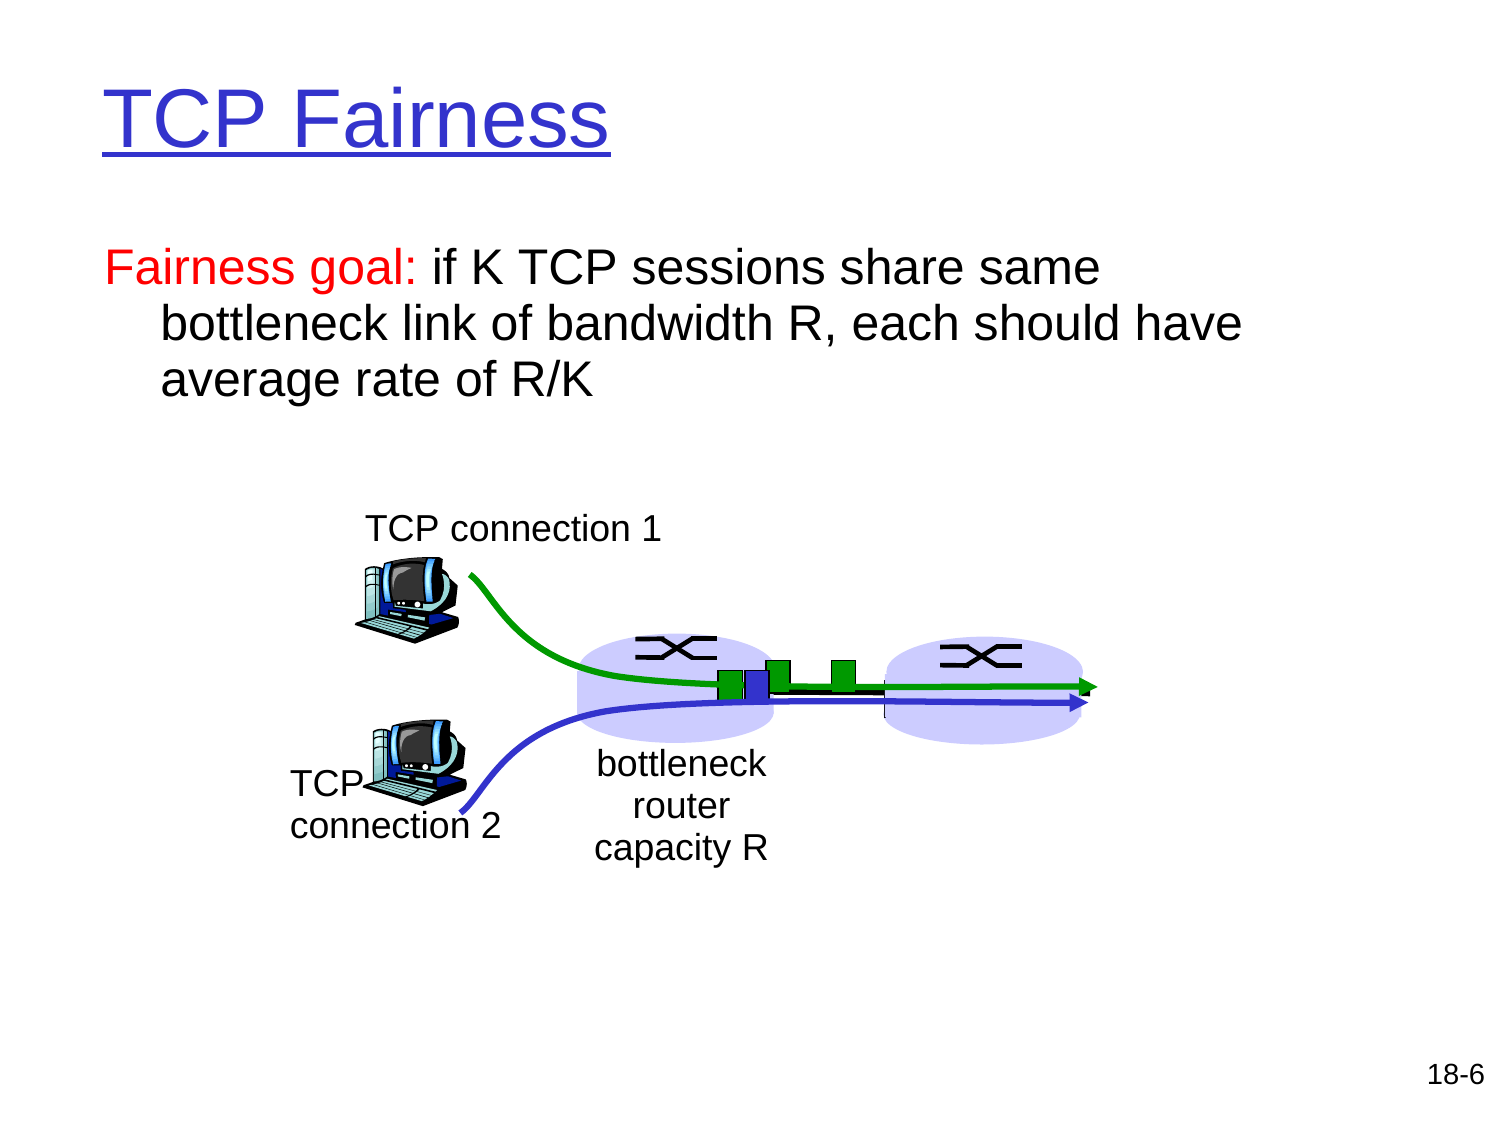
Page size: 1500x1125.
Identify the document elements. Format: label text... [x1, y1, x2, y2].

text_box [831, 660, 856, 683]
text_box [884, 636, 1084, 683]
text_box TCP connection 1 [349, 500, 678, 558]
text_box [581, 705, 774, 734]
text_box [884, 690, 1078, 699]
text_box [883, 705, 1082, 745]
text_box TCP connection 2 [275, 754, 517, 854]
picture [354, 558, 461, 644]
text_box [831, 690, 856, 694]
text_box [577, 636, 790, 714]
title TCP Fairness [87, 24, 1363, 213]
picture [362, 718, 469, 754]
text_box [641, 633, 713, 644]
text_box bottleneck router capacity R [579, 734, 784, 876]
list Fairness goal: if K TCP sessions share same bottleneck link of bandwidth R, each should have average rate of R/K [89, 231, 1340, 592]
